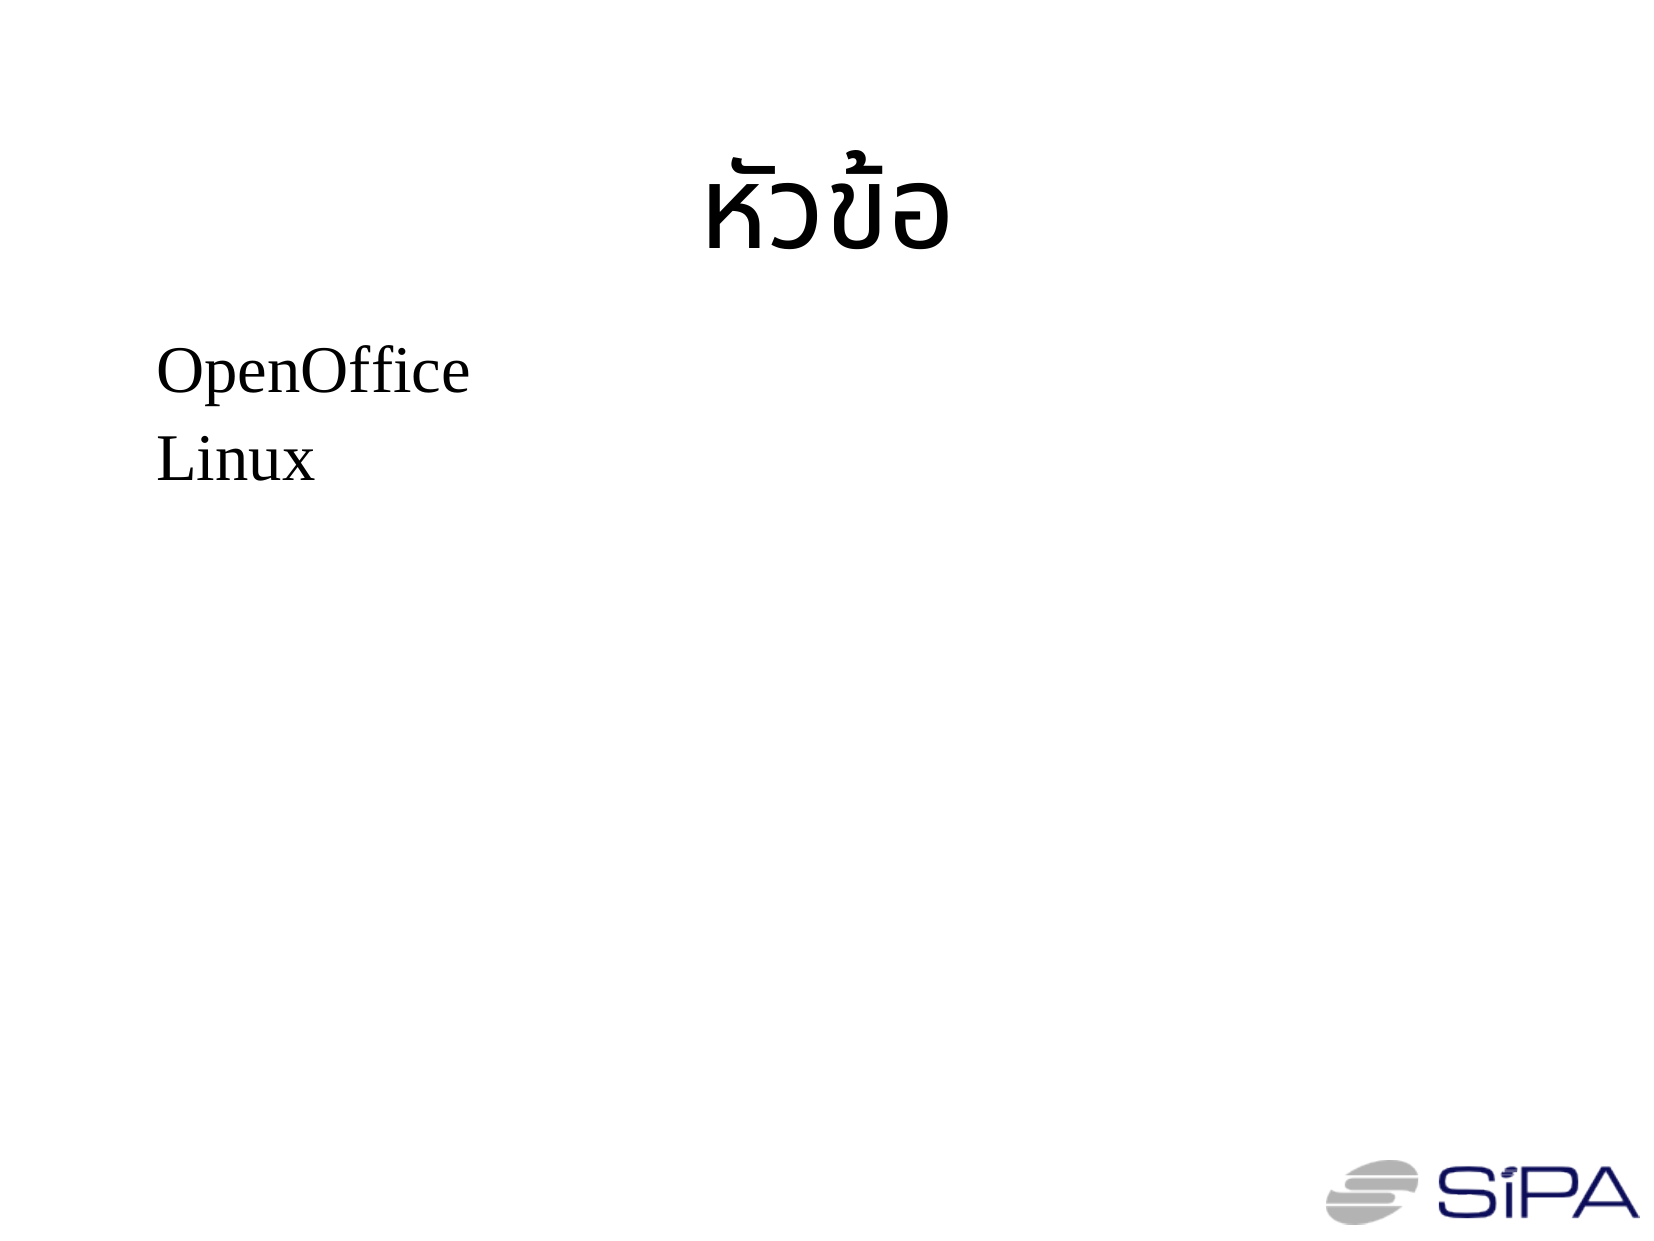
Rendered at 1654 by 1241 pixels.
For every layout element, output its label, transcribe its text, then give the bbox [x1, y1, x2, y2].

title หัวข้อ [121, 102, 1534, 311]
picture [1326, 1160, 1640, 1225]
list OpenOffice Linux [121, 344, 1534, 1127]
